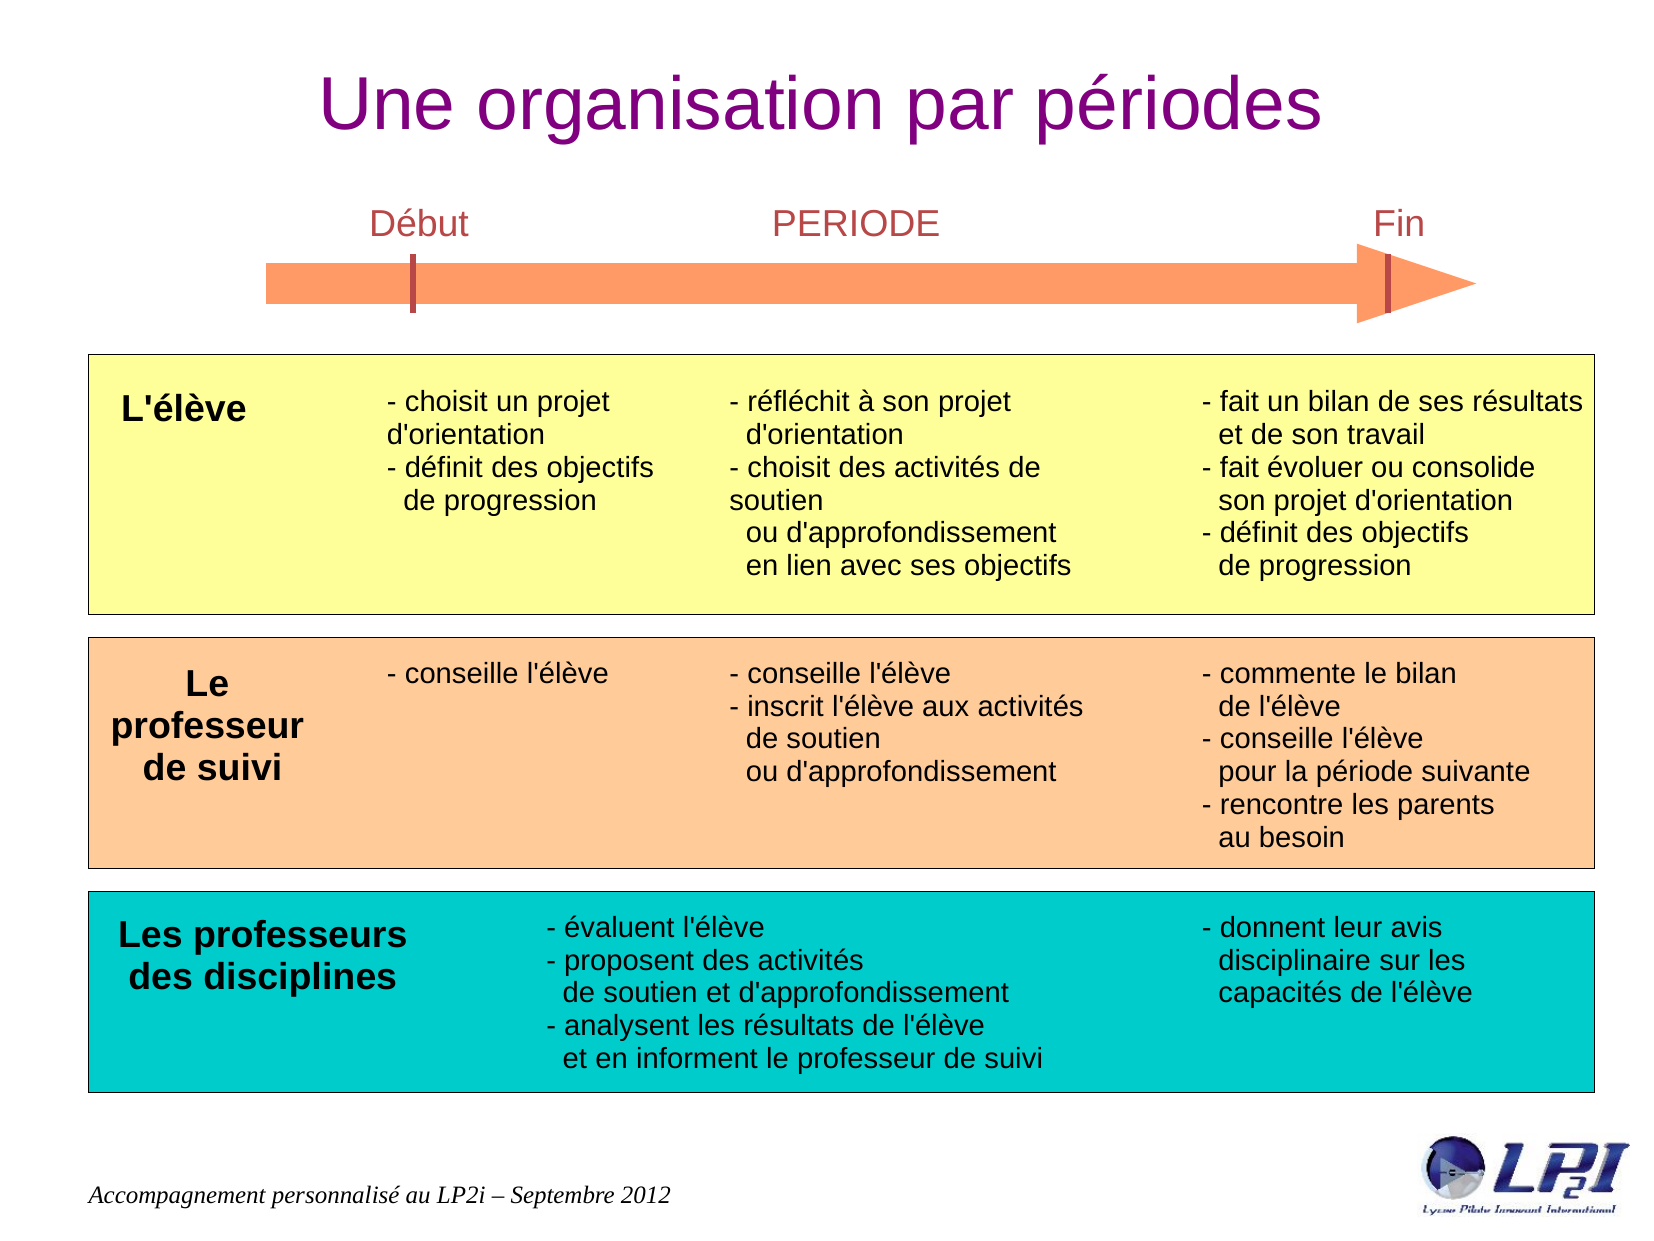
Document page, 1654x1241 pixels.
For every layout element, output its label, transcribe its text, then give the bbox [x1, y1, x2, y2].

text_box - réfléchit à son projet d'orientation - choisit des activités de soutien ou d'approfondissement en lien avec ses objectifs [714, 377, 1158, 616]
text_box Le professeur de suivi [64, 655, 361, 801]
text_box - conseille l'élève - inscrit l'élève aux activités de soutien ou d'approfondissement [714, 649, 1128, 858]
text_box [88, 354, 1595, 615]
text_box - donnent leur avis disciplinaire sur les capacités de l'élève [1187, 903, 1571, 1052]
text_box L'élève [106, 380, 296, 591]
text_box PERIODE [324, 194, 1388, 313]
text_box Fin [1358, 194, 1477, 252]
text_box - choisit un projet d'orientation - définit des objectifs de progression [372, 377, 727, 644]
text_box - évaluent l'élève - proposent des activités de soutien et d'approfondissement - analysent les résultats de l'élève et en informent le professeur de suivi [531, 903, 1093, 1083]
text_box - conseille l'élève [372, 649, 645, 768]
text_box [88, 891, 1595, 1093]
text_box [88, 637, 1595, 869]
title Une organisation par périodes [76, 29, 1565, 178]
text_box - fait un bilan de ses résultats et de son travail - fait évoluer ou consolide son projet d'orientation - définit des objectifs de progression [1187, 377, 1630, 616]
text_box - commente le bilan de l'élève - conseille l'élève pour la période suivante - rencontre les parents au besoin [1187, 649, 1571, 862]
text_box Les professeurs des disciplines [100, 906, 426, 1008]
picture [1417, 1133, 1630, 1217]
text_box Début [354, 194, 502, 254]
